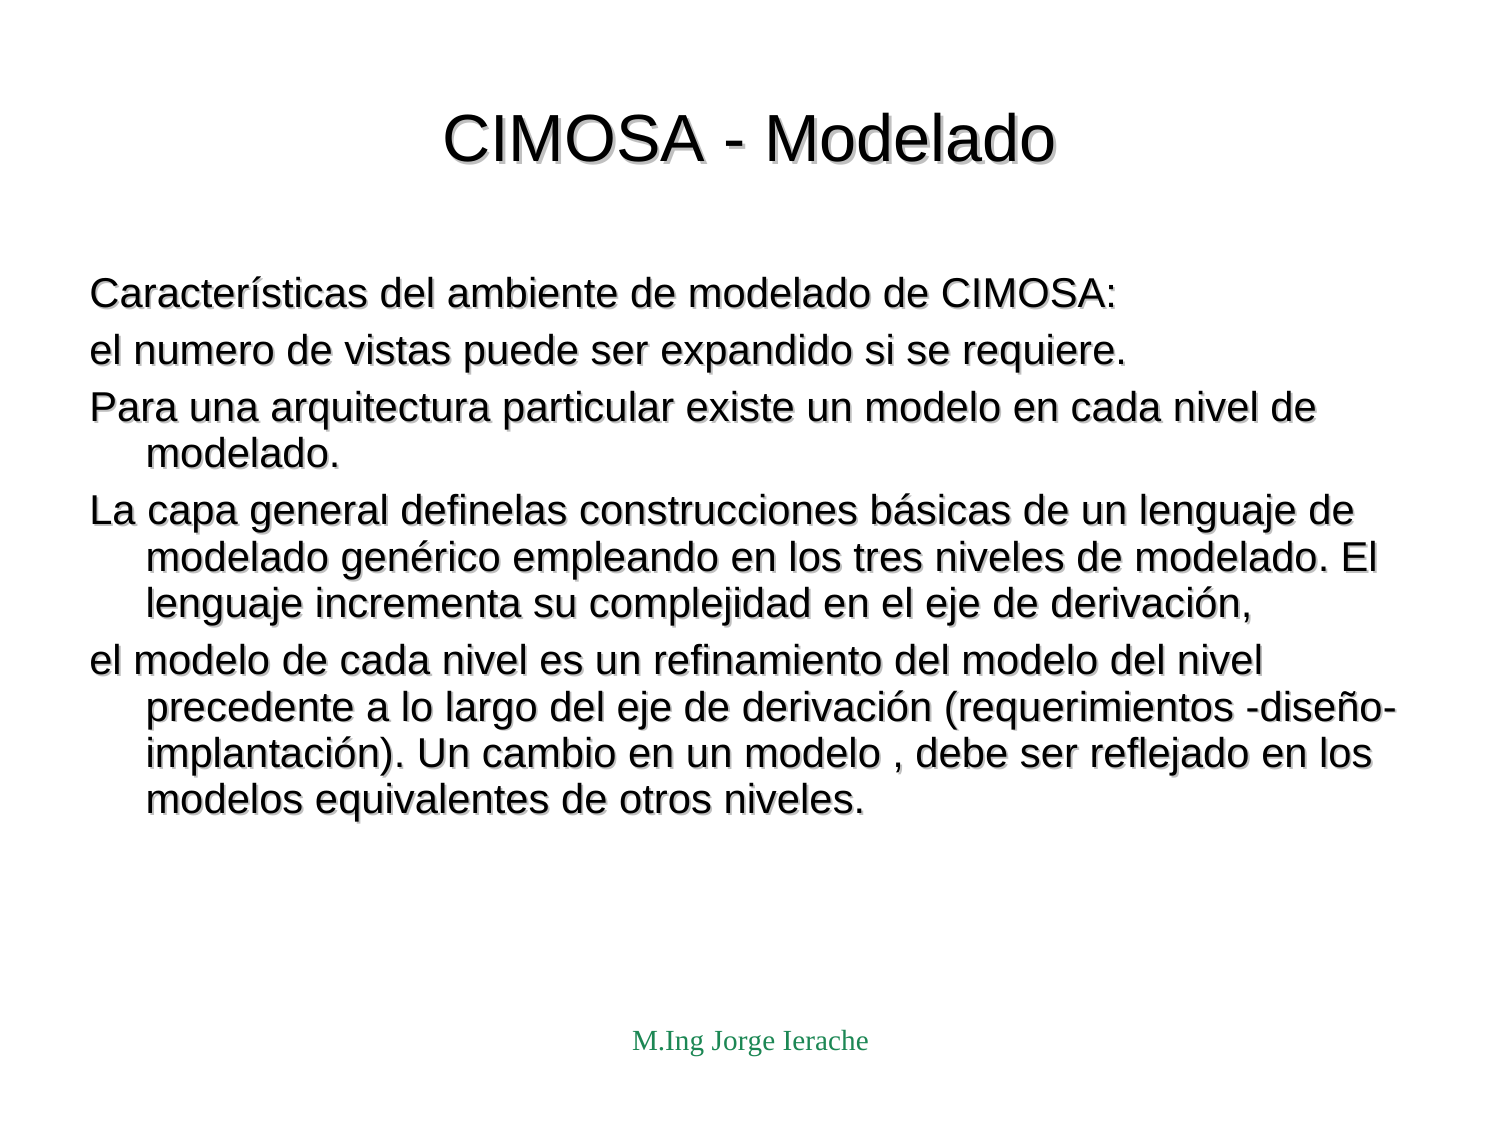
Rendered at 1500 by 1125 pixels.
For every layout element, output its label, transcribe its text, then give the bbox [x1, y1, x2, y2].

list Características del ambiente de modelado de CIMOSA: el numero de vistas puede ser expandido si se requiere. Para una arquitectura particular existe un modelo en cada nivel de modelado. La capa general definelas construcciones básicas de un lenguaje de modelado genérico empleando en los tres niveles de modelado. El lenguaje incrementa su complejidad en el eje de derivación, el modelo de cada nivel es un refinamiento del modelo del nivel precedente a lo largo del eje de derivación (requerimientos -diseño-implantación). Un cambio en un modelo , debe ser reflejado en los modelos equivalentes de otros niveles. [74, 262, 1425, 1001]
title CIMOSA - Modelado [74, 44, 1425, 233]
